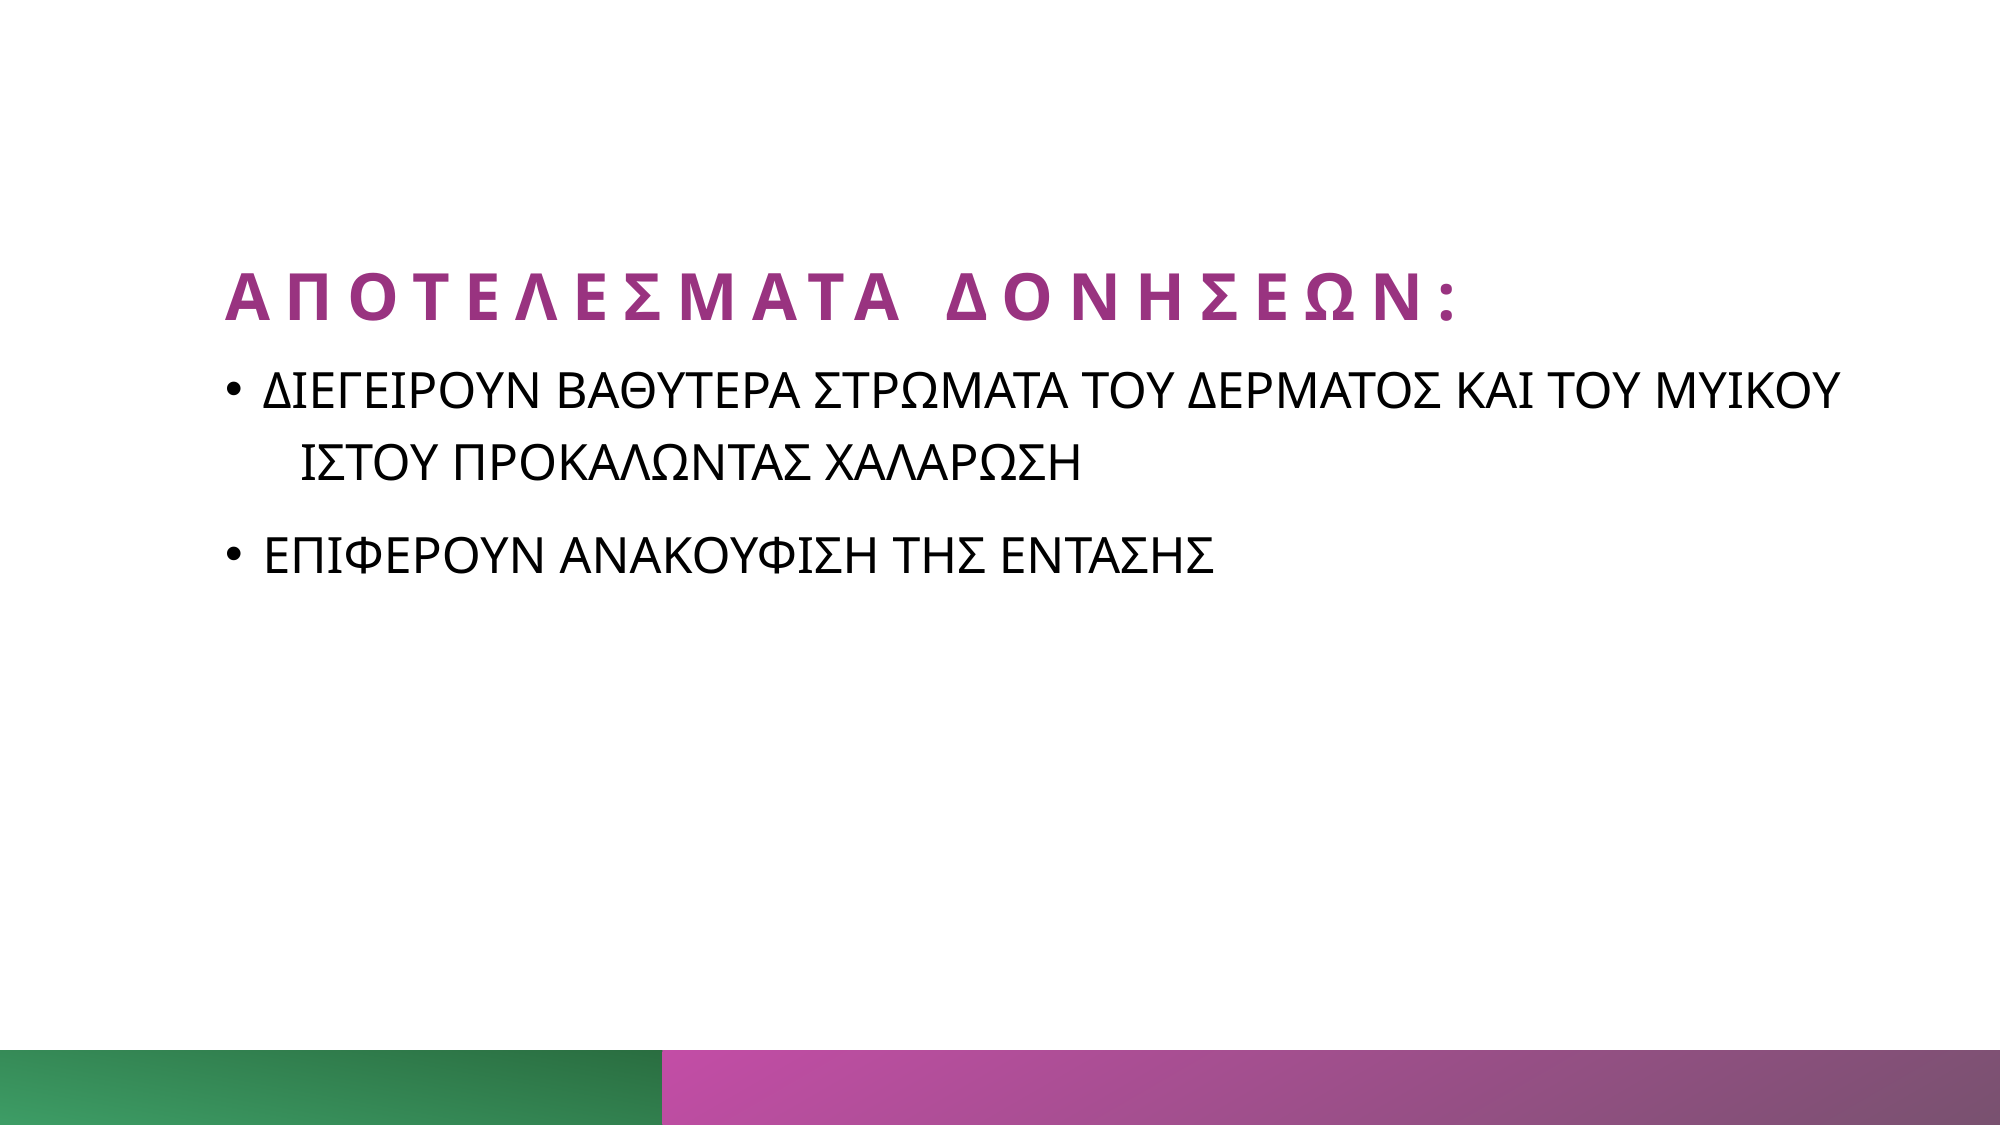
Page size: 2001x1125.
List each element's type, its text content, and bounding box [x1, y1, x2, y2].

title ΑΠΟΤΕΛΕΣΜΑΤΑ ΔΟΝΗΣΕΩΝ: [225, 196, 1553, 334]
list ΔΙΕΓΕΙΡΟΥΝ ΒΑΘΥΤΕΡΑ ΣΤΡΩΜΑΤΑ ΤΟΥ ΔΕΡΜΑΤΟΣ ΚΑΙ ΤΟΥ ΜΥΙΚΟΥ ΙΣΤΟΥ ΠΡΟΚΑΛΩΝΤΑΣ ΧΑΛΑΡΩΣΗ ΕΠΙΦΕΡΟΥΝ ΑΝΑΚΟΥΦΙΣΗ ΤΗΣ ΕΝΤΑΣΗΣ [225, 346, 1906, 705]
